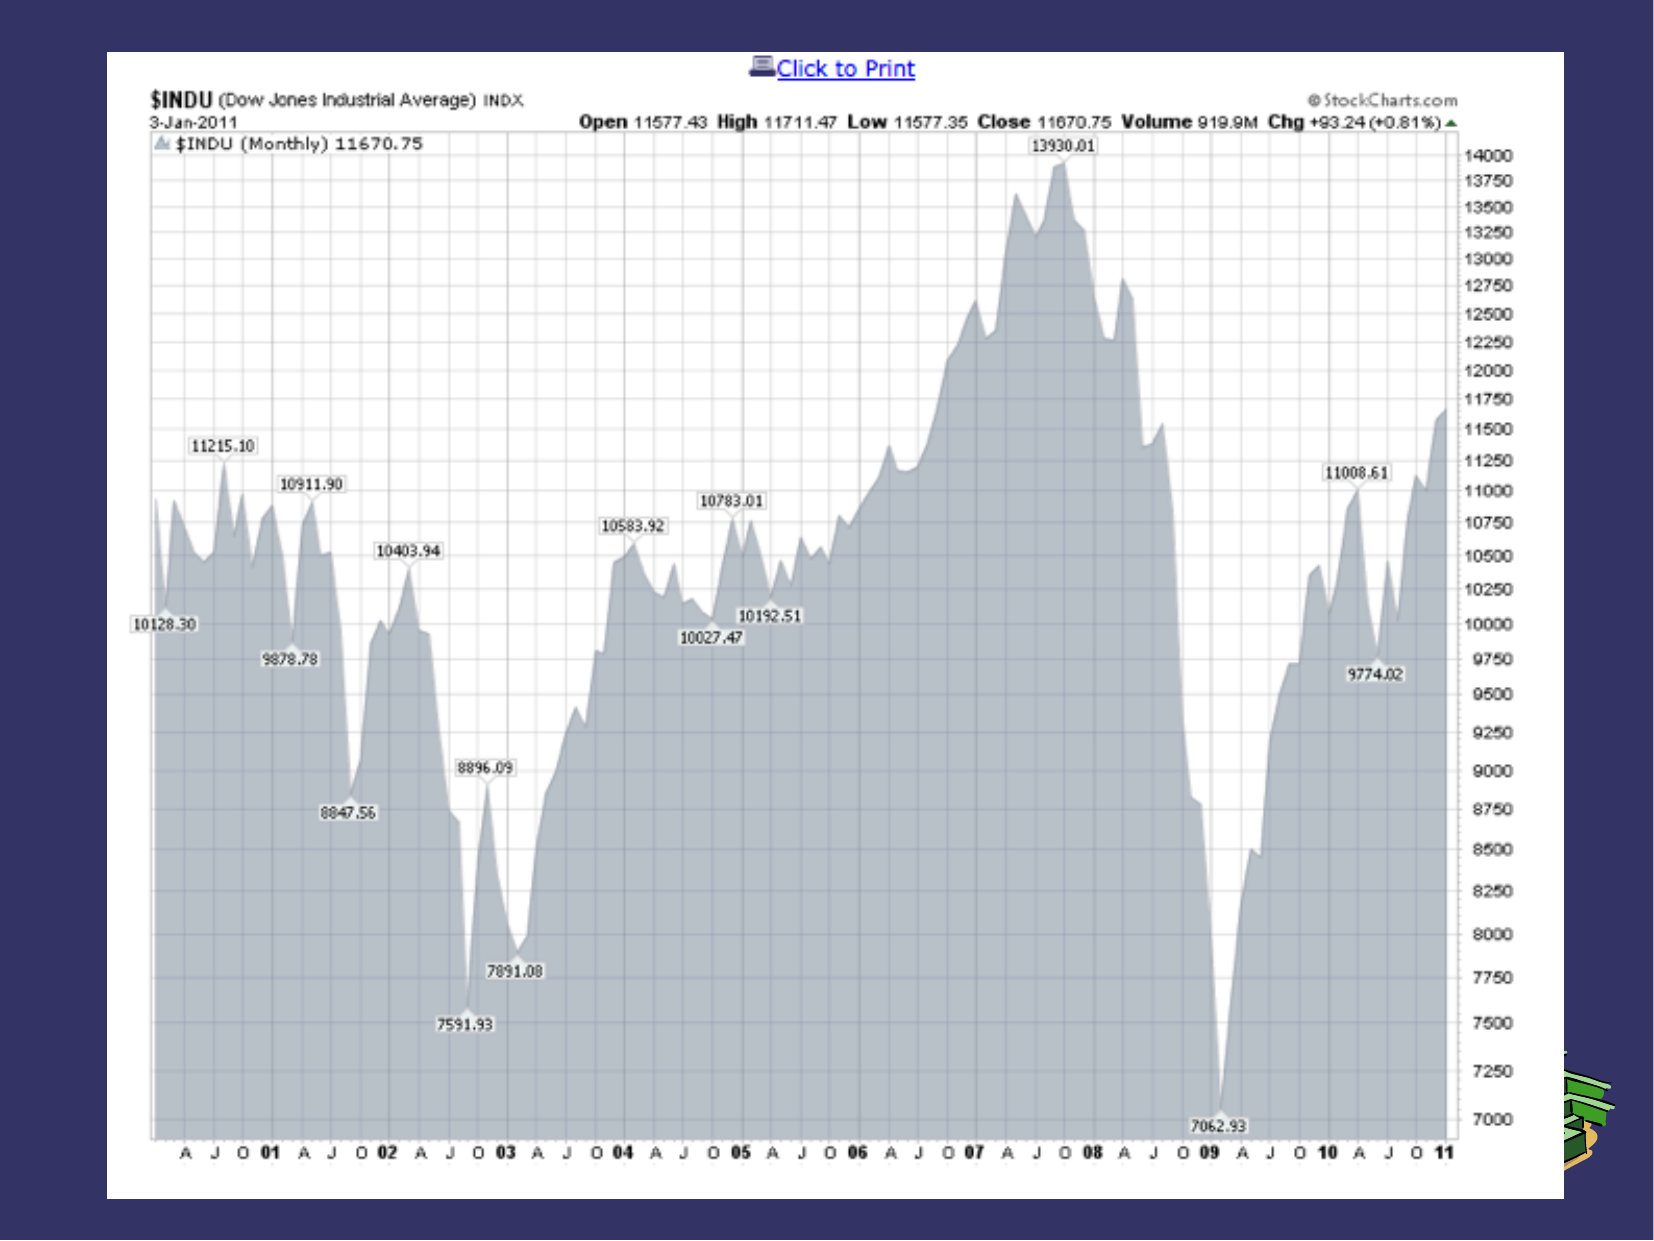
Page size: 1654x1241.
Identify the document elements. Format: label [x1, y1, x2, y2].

picture [107, 52, 1564, 1199]
